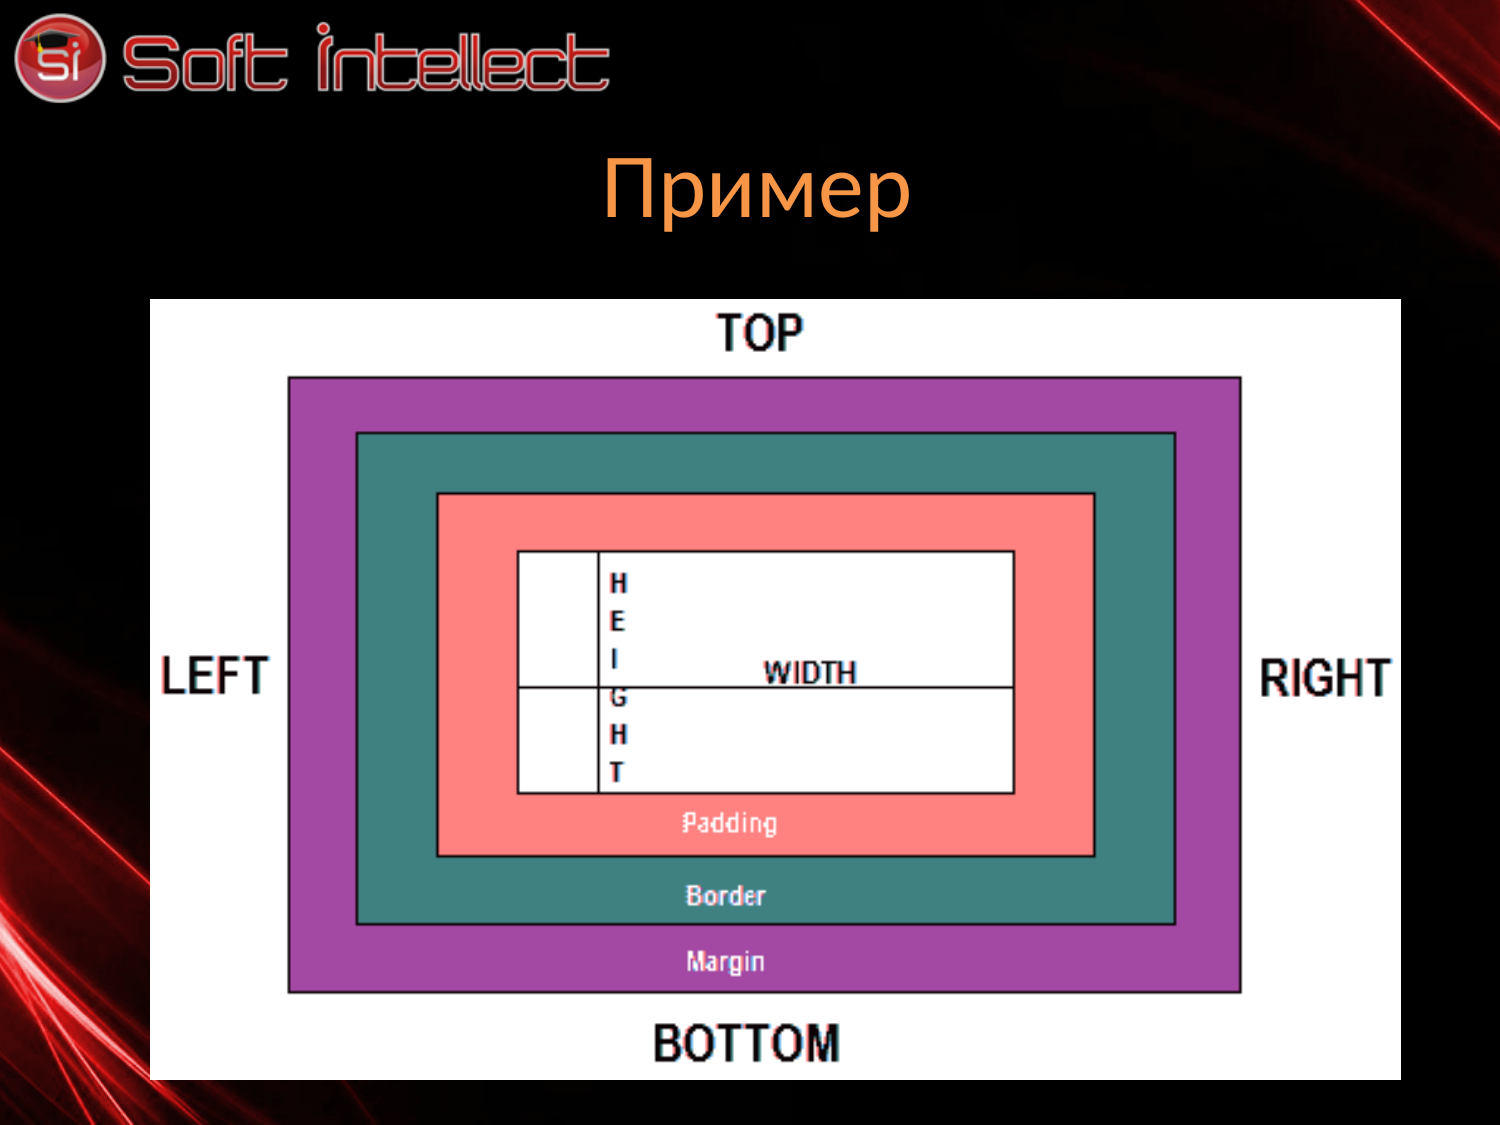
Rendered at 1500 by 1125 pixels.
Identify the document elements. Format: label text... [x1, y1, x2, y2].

picture [0, 0, 1500, 1125]
text_box Пример [119, 60, 1395, 301]
